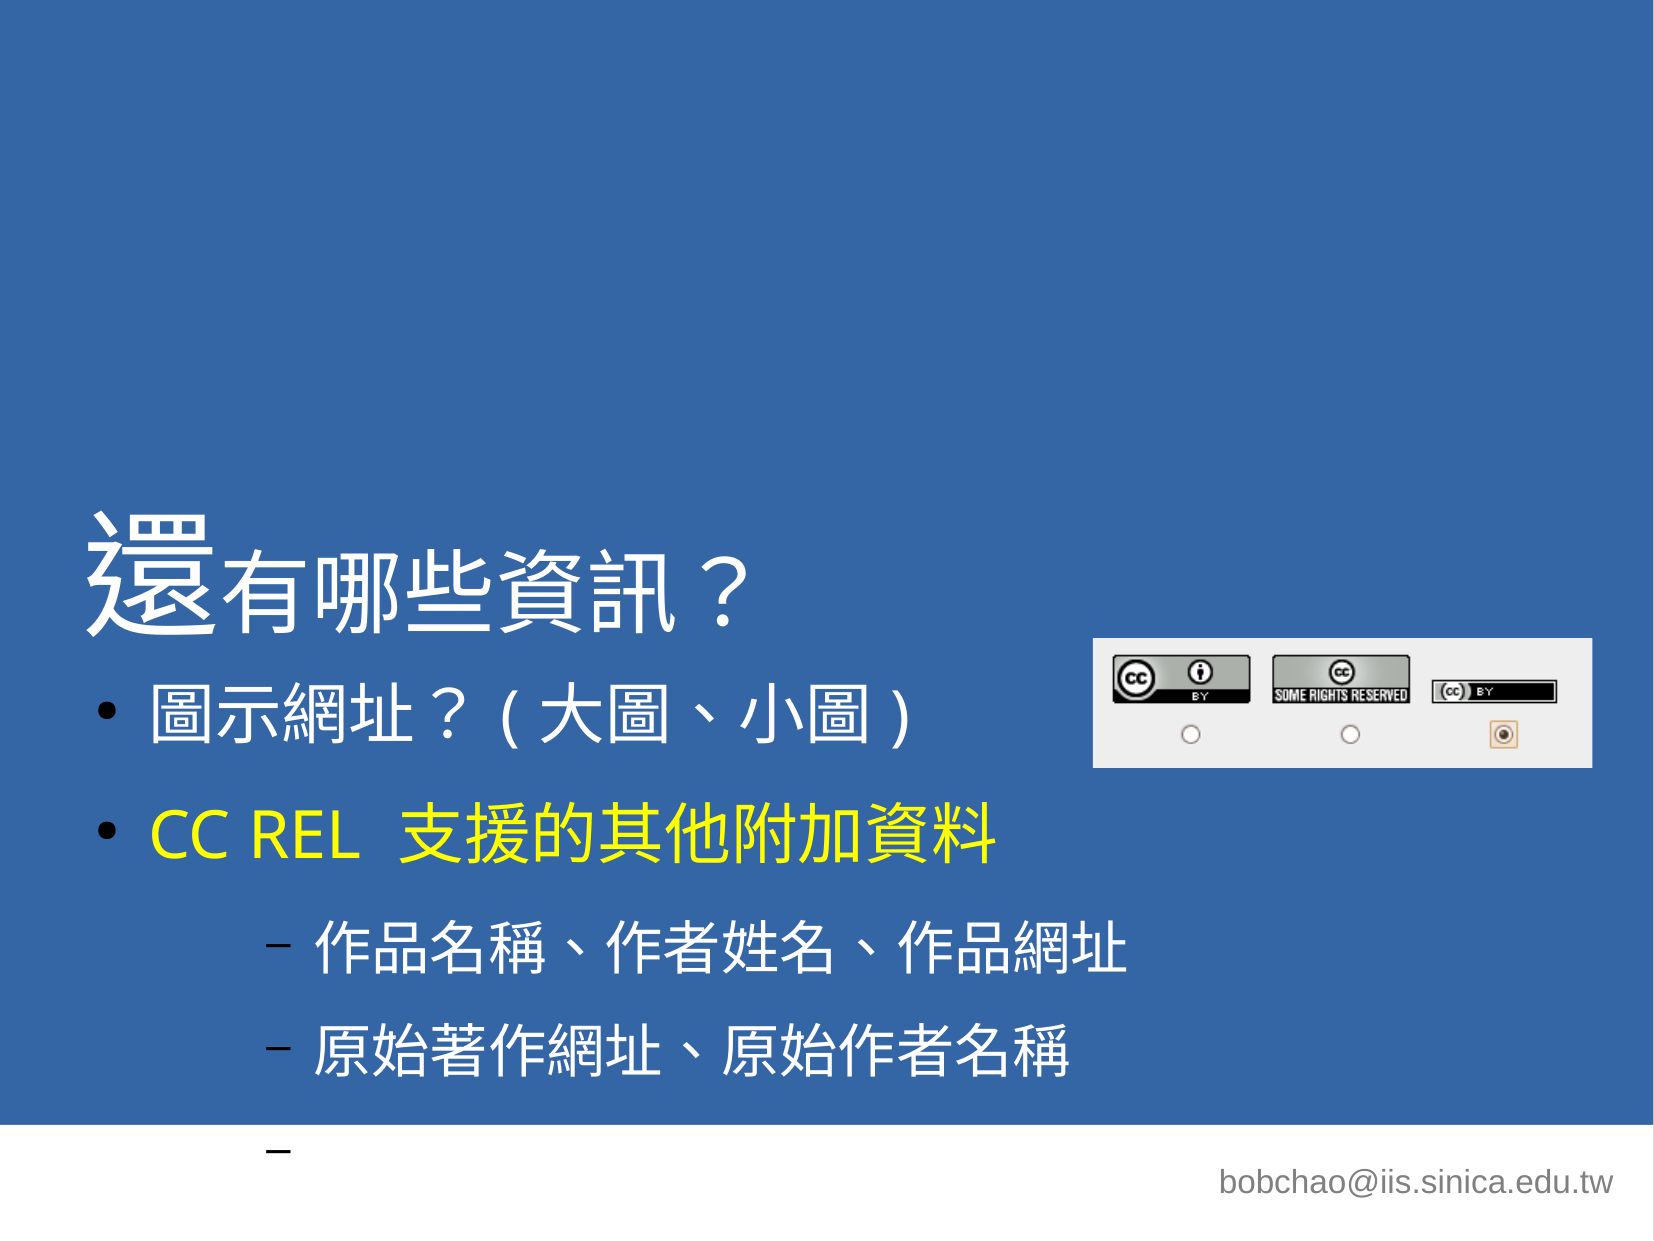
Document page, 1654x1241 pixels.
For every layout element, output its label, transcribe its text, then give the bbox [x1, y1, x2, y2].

title 還有哪些資訊？ [82, 476, 1571, 666]
list 圖示網址？(大圖、小圖) CC REL 支援的其他附加資料 作品名稱、作者姓名、作品網址 原始著作網址、原始作者名稱 需要更多權利時的聯絡方式 [77, 666, 1566, 1103]
picture [1092, 638, 1593, 768]
